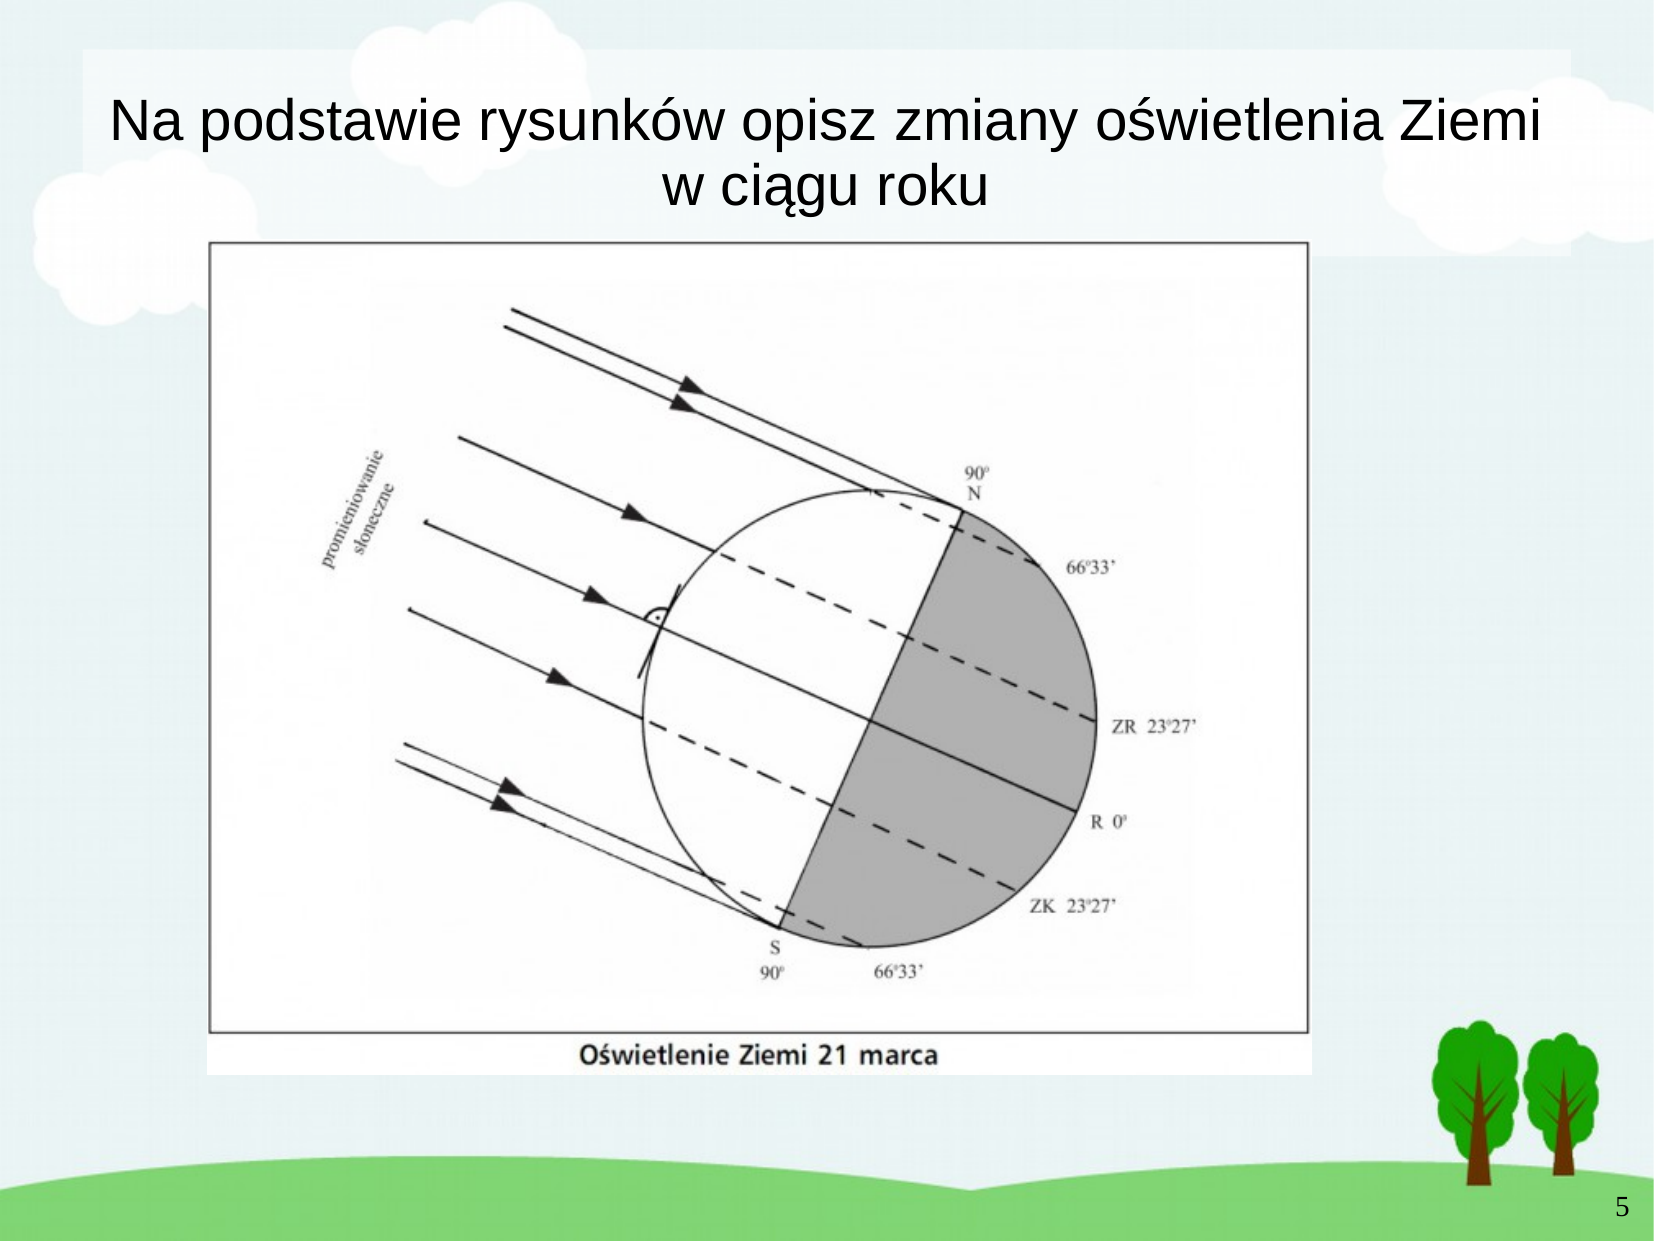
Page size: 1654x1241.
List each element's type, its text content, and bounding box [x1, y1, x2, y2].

picture [0, 0, 1654, 1241]
title Na podstawie rysunków opisz zmiany oświetlenia Ziemi w ciągu roku [82, 49, 1571, 257]
